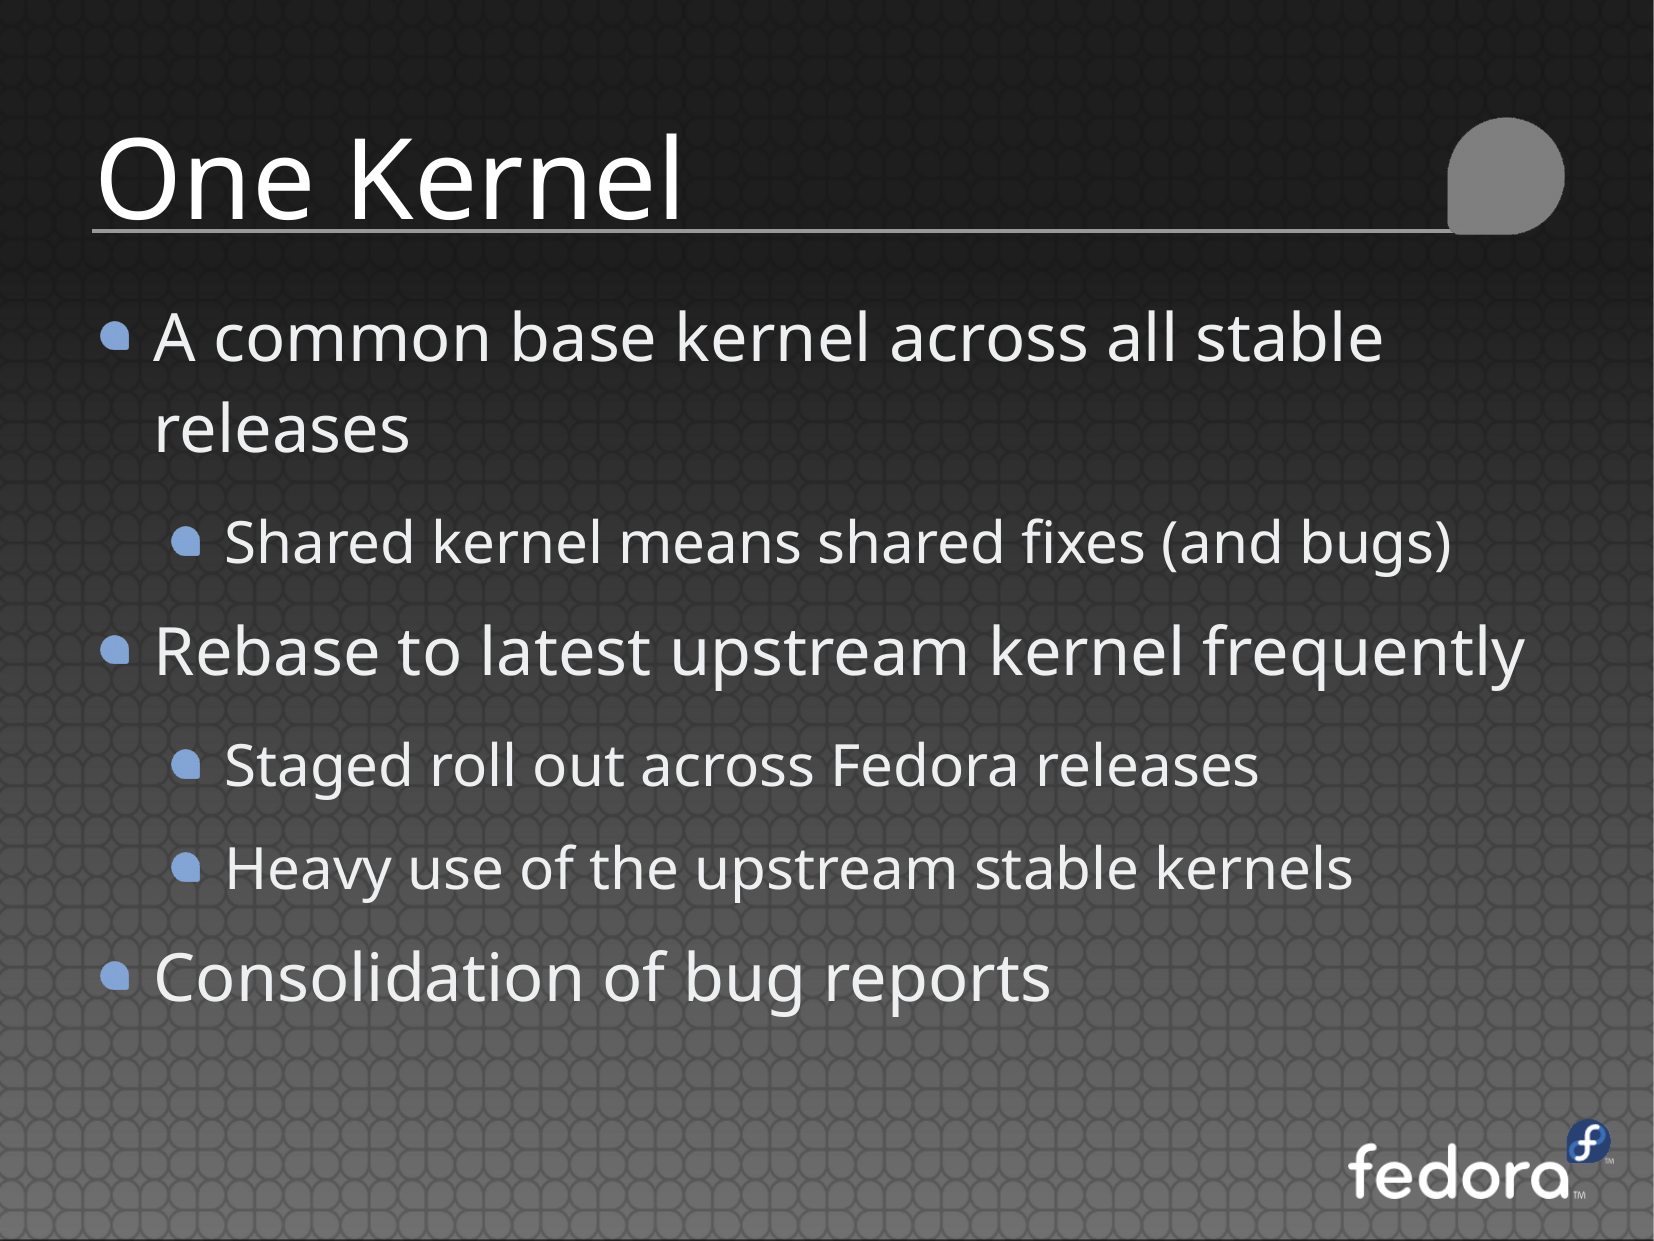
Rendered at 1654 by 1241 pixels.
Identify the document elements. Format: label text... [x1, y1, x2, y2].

title One Kernel [94, 100, 1426, 251]
list A common base kernel across all stable releases Shared kernel means shared fixes (and bugs) Rebase to latest upstream kernel frequently Staged roll out across Fedora releases Heavy use of the upstream stable kernels Consolidation of bug reports [82, 290, 1571, 1094]
picture [0, 0, 1654, 1241]
